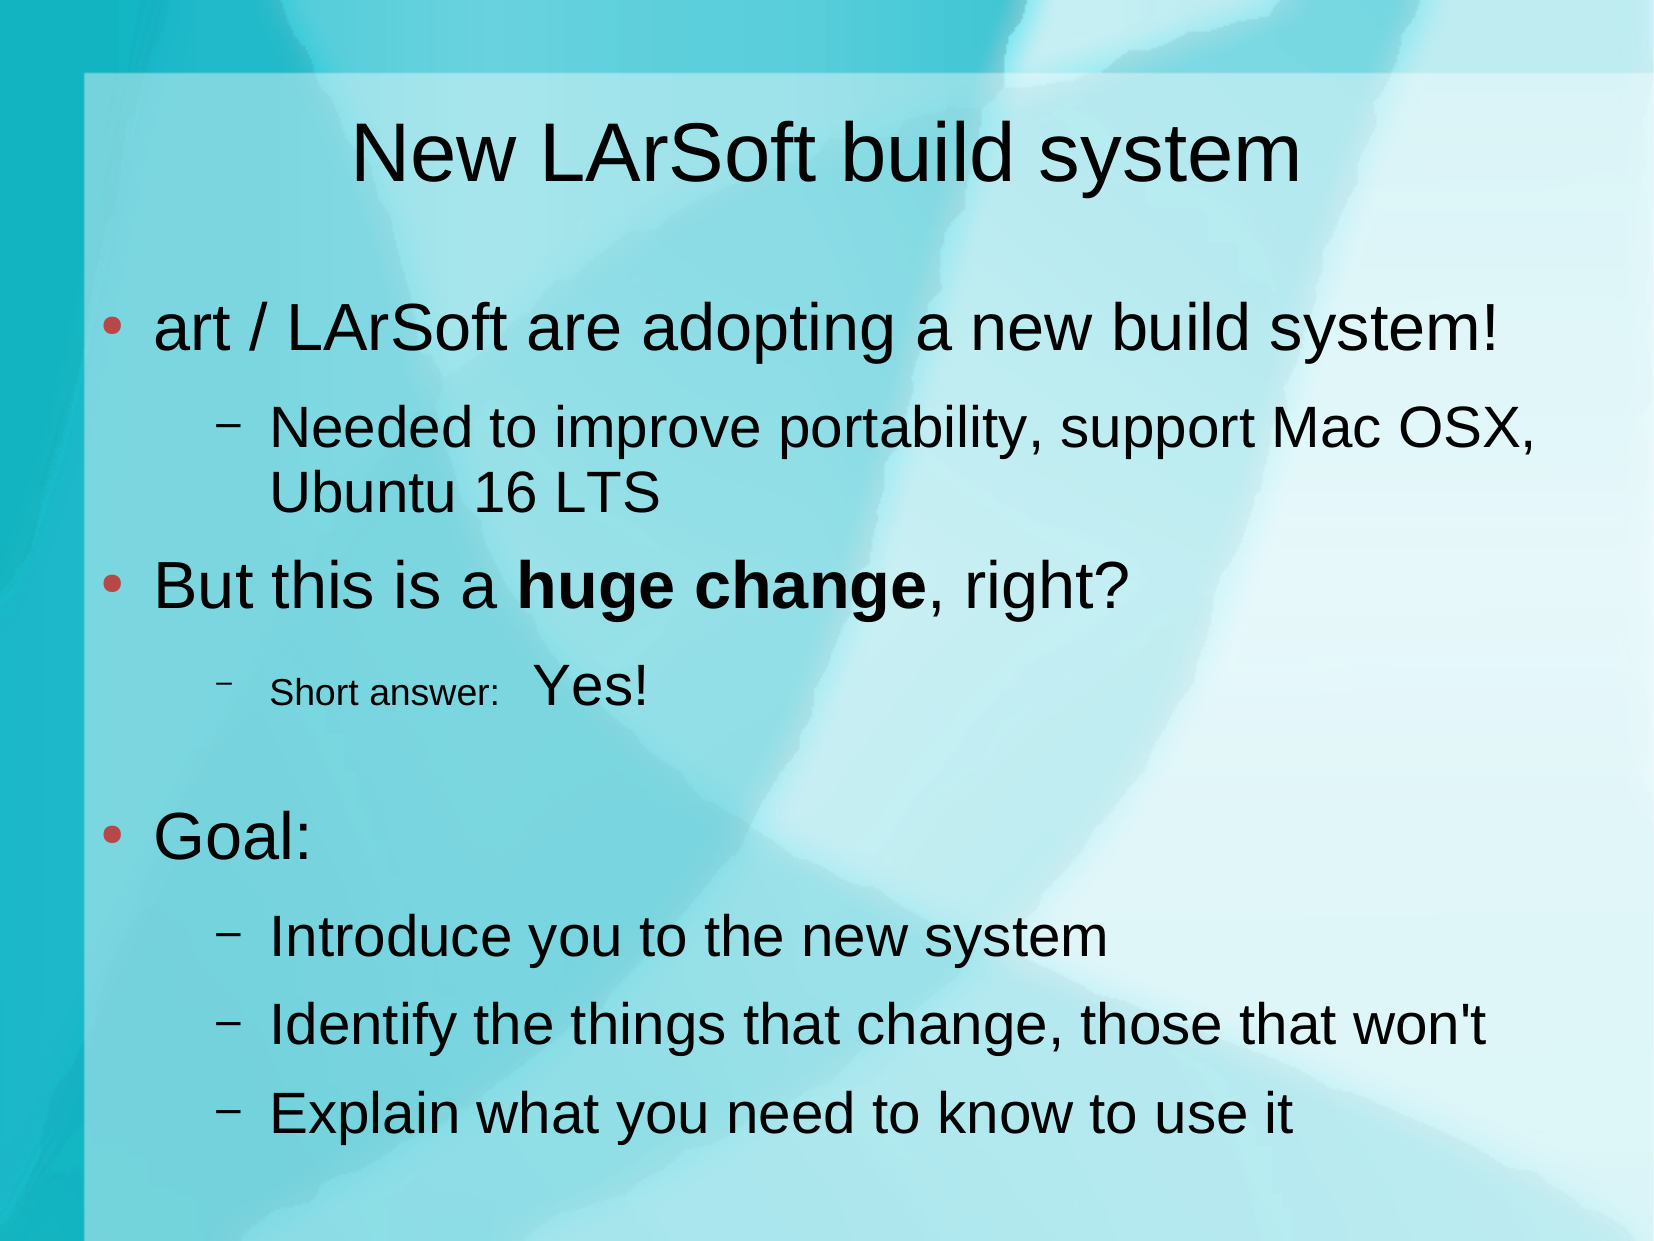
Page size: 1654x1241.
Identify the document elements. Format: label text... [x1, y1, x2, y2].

title New LArSoft build system [82, 49, 1571, 257]
picture [0, 0, 1654, 1241]
list art / LArSoft are adopting a new build system! Needed to improve portability, support Mac OSX, Ubuntu 16 LTS But this is a huge change, right? Short answer: Yes! Goal: Introduce you to the new system Identify the things that change, those that won't Explain what you need to know to use it [82, 290, 1571, 1199]
